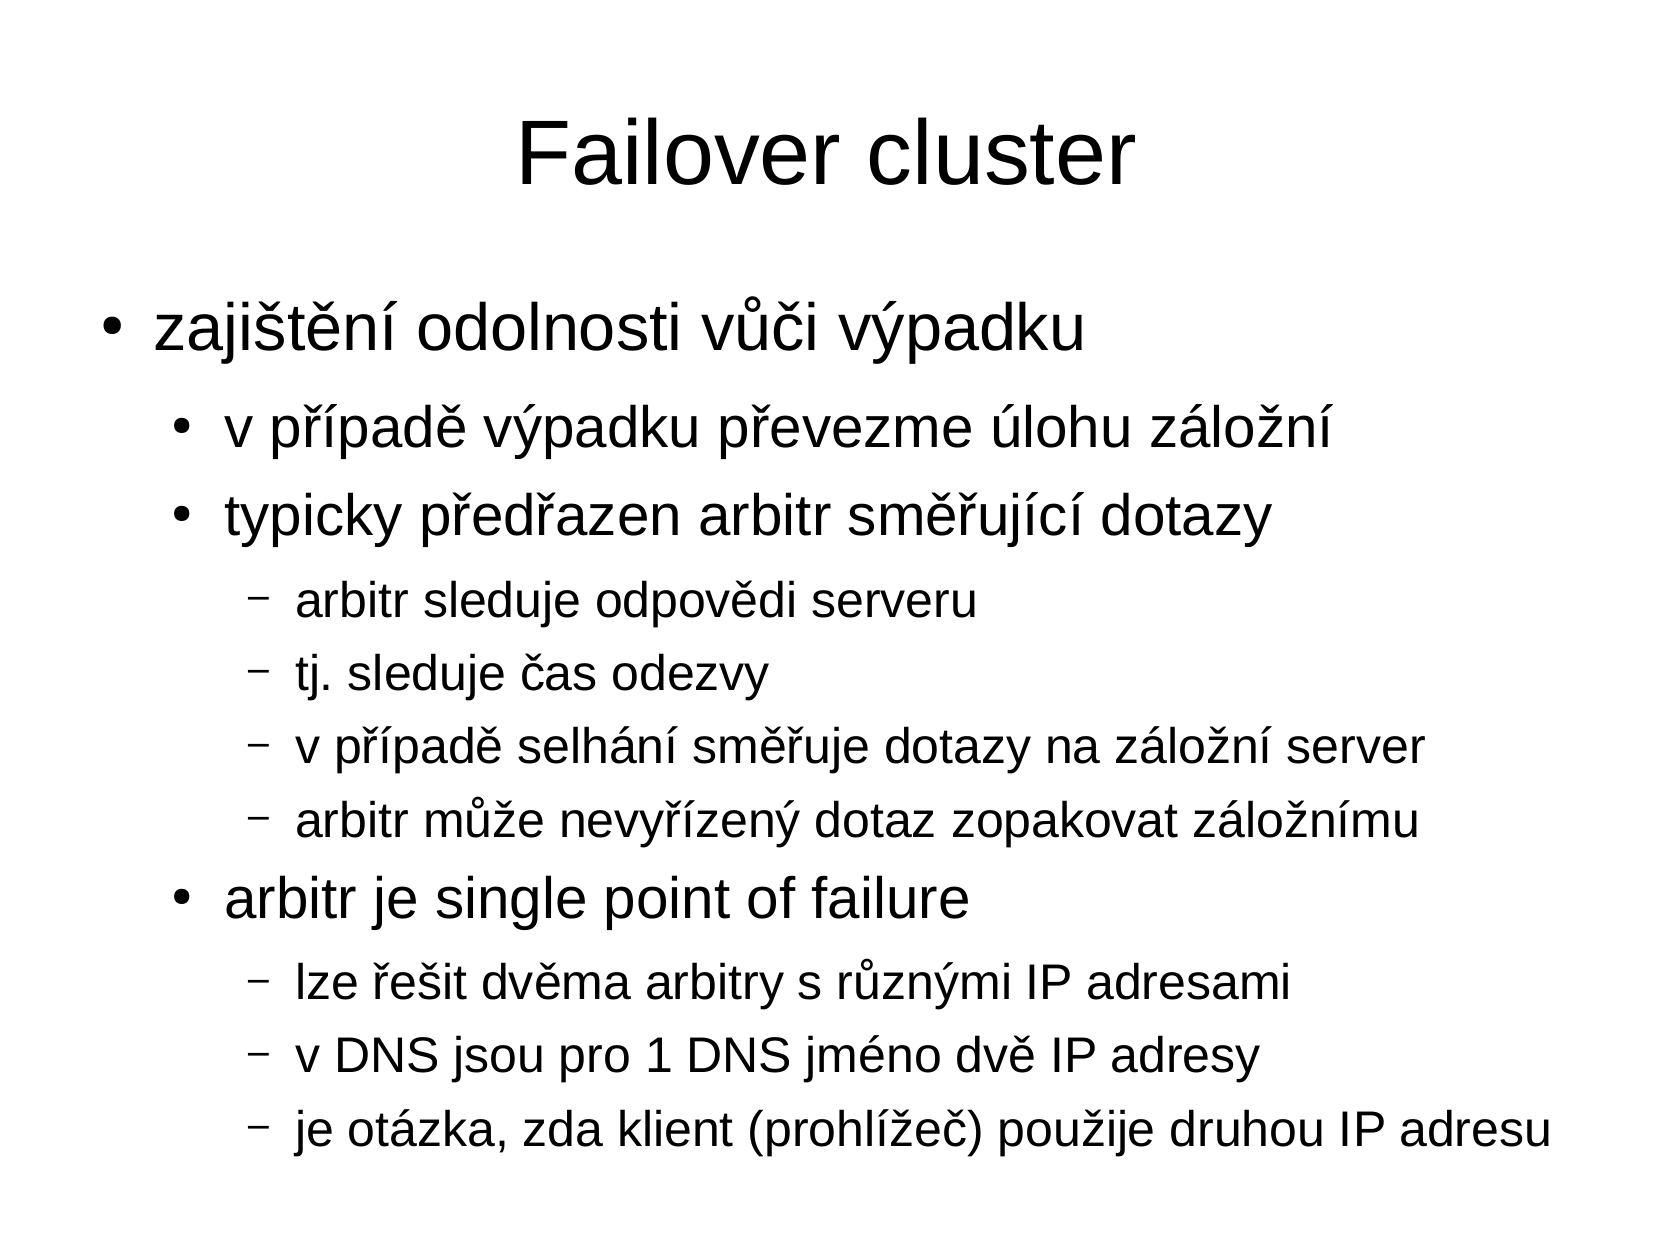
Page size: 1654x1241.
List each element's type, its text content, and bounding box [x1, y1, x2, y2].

list zajištění odolnosti vůči výpadku v případě výpadku převezme úlohu záložní typicky předřazen arbitr směřující dotazy arbitr sleduje odpovědi serveru tj. sleduje čas odezvy v případě selhání směřuje dotazy na záložní server arbitr může nevyřízený dotaz zopakovat záložnímu arbitr je single point of failure lze řešit dvěma arbitry s různými IP adresami v DNS jsou pro 1 DNS jméno dvě IP adresy je otázka, zda klient (prohlížeč) použije druhou IP adresu [82, 290, 1571, 1157]
title Failover cluster [82, 49, 1571, 257]
